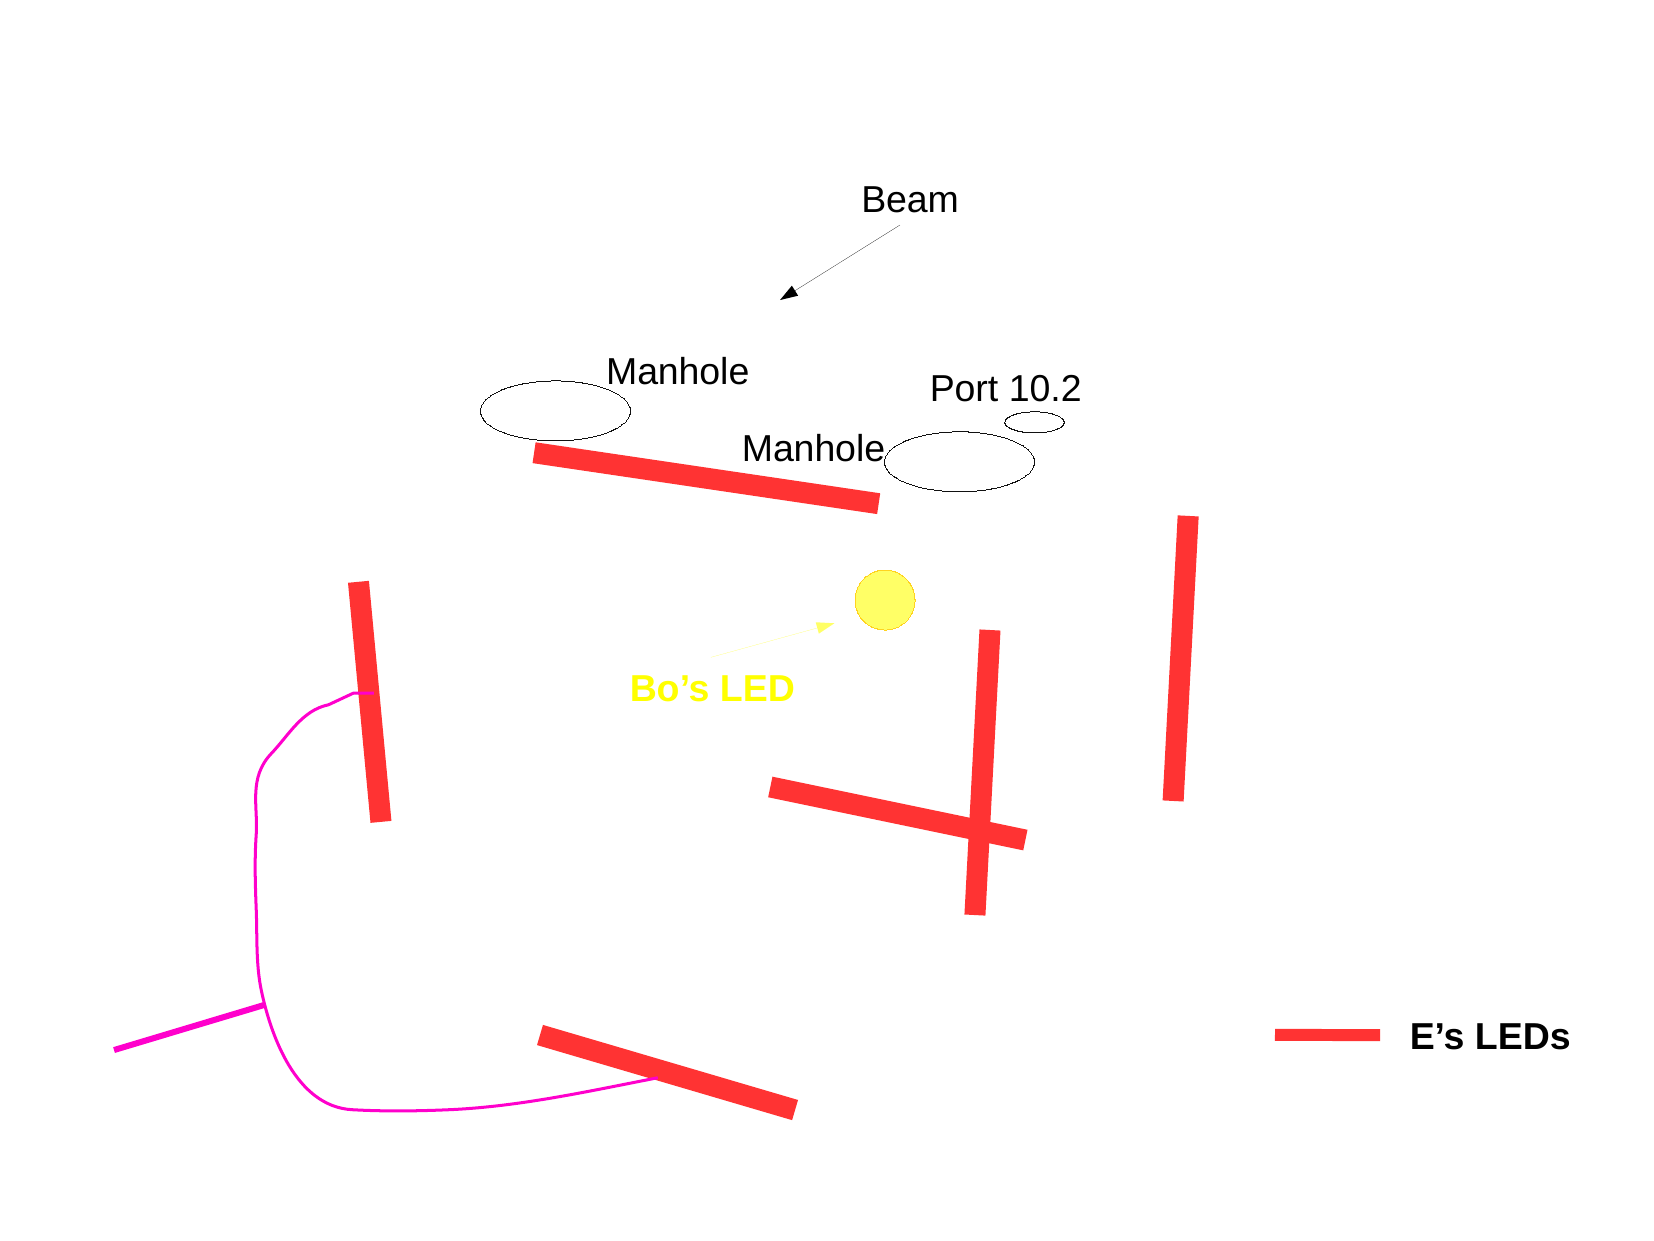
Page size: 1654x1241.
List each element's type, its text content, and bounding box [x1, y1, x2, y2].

text_box Beam [846, 171, 974, 229]
text_box Bo’s LED [615, 660, 810, 717]
text_box [894, 431, 1035, 492]
text_box E’s LEDs [1395, 1008, 1586, 1066]
text_box Manhole [591, 343, 765, 401]
text_box Manhole [727, 420, 901, 477]
text_box [855, 570, 916, 631]
text_box [1004, 417, 1065, 433]
text_box Port 10.2 [915, 360, 1097, 417]
text_box [480, 380, 631, 441]
